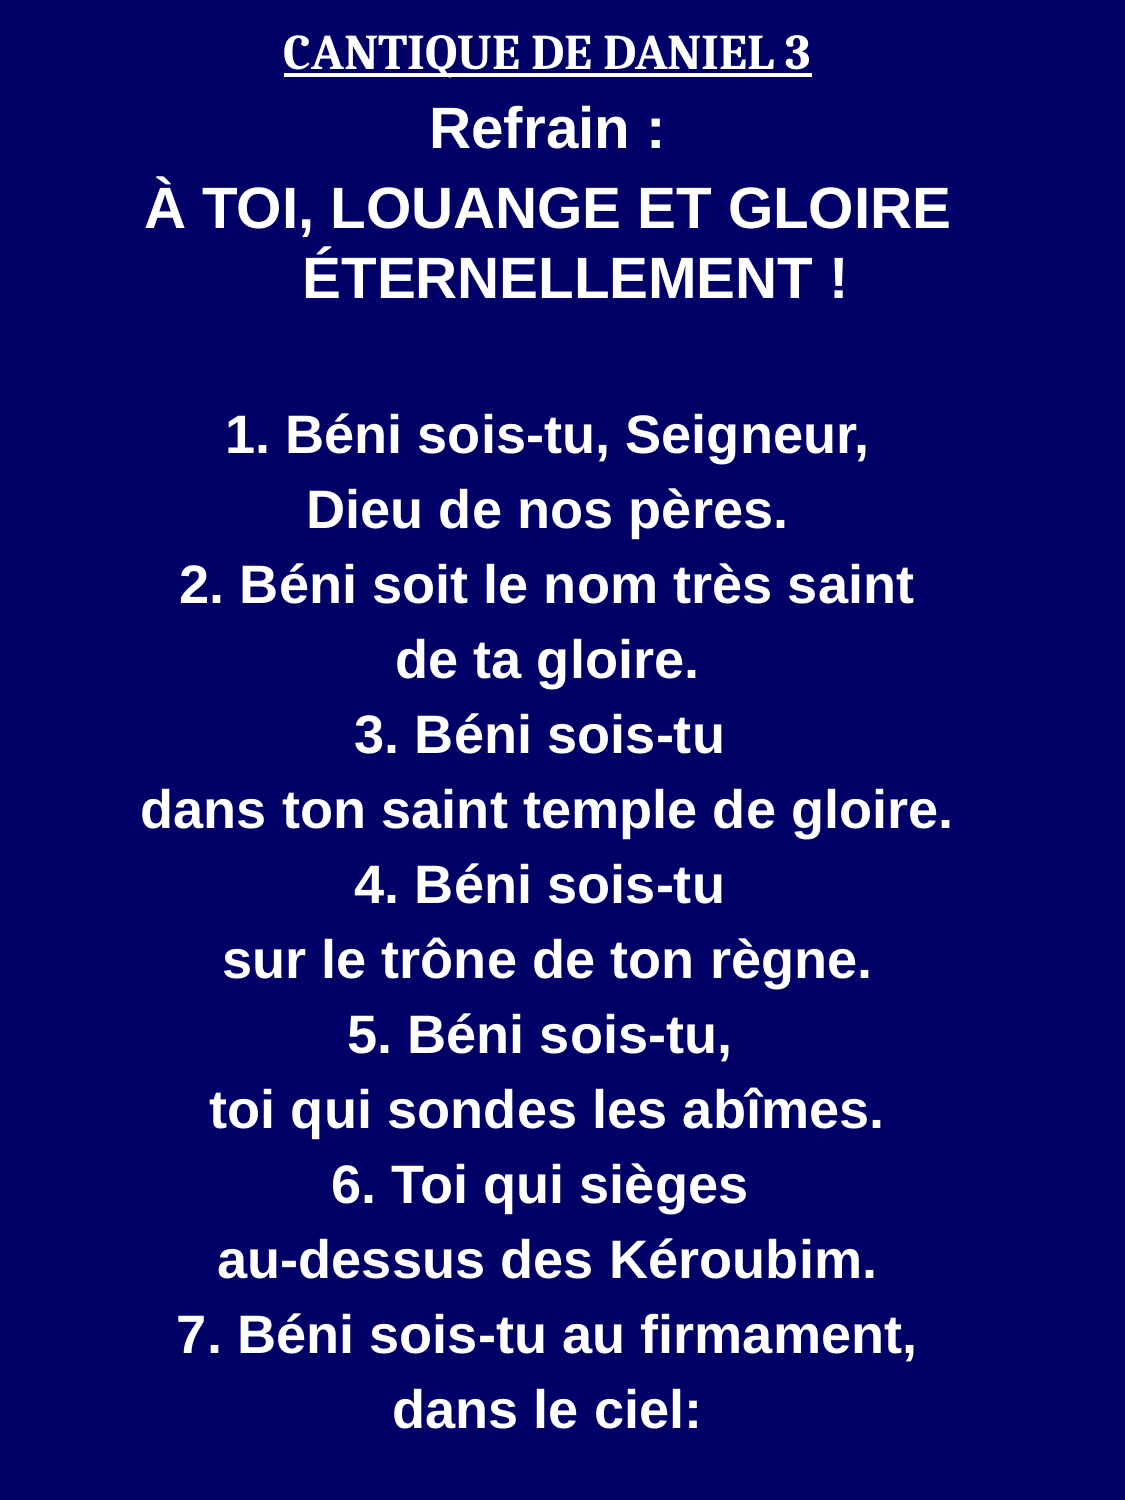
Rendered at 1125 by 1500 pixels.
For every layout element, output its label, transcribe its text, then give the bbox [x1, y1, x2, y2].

text_box CANTIQUE DE DANIEL 3 Refrain : À TOI, LOUANGE ET GLOIRE ÉTERNELLEMENT ! 1. Béni sois-tu, Seigneur, Dieu de nos pères. 2. Béni soit le nom très saint de ta gloire. 3. Béni sois-tu dans ton saint temple de gloire. 4. Béni sois-tu sur le trône de ton règne. 5. Béni sois-tu, toi qui sondes les abîmes. 6. Toi qui sièges au-dessus des Kéroubim. 7. Béni sois-tu au firmament, dans le ciel: [0, 12, 1111, 579]
